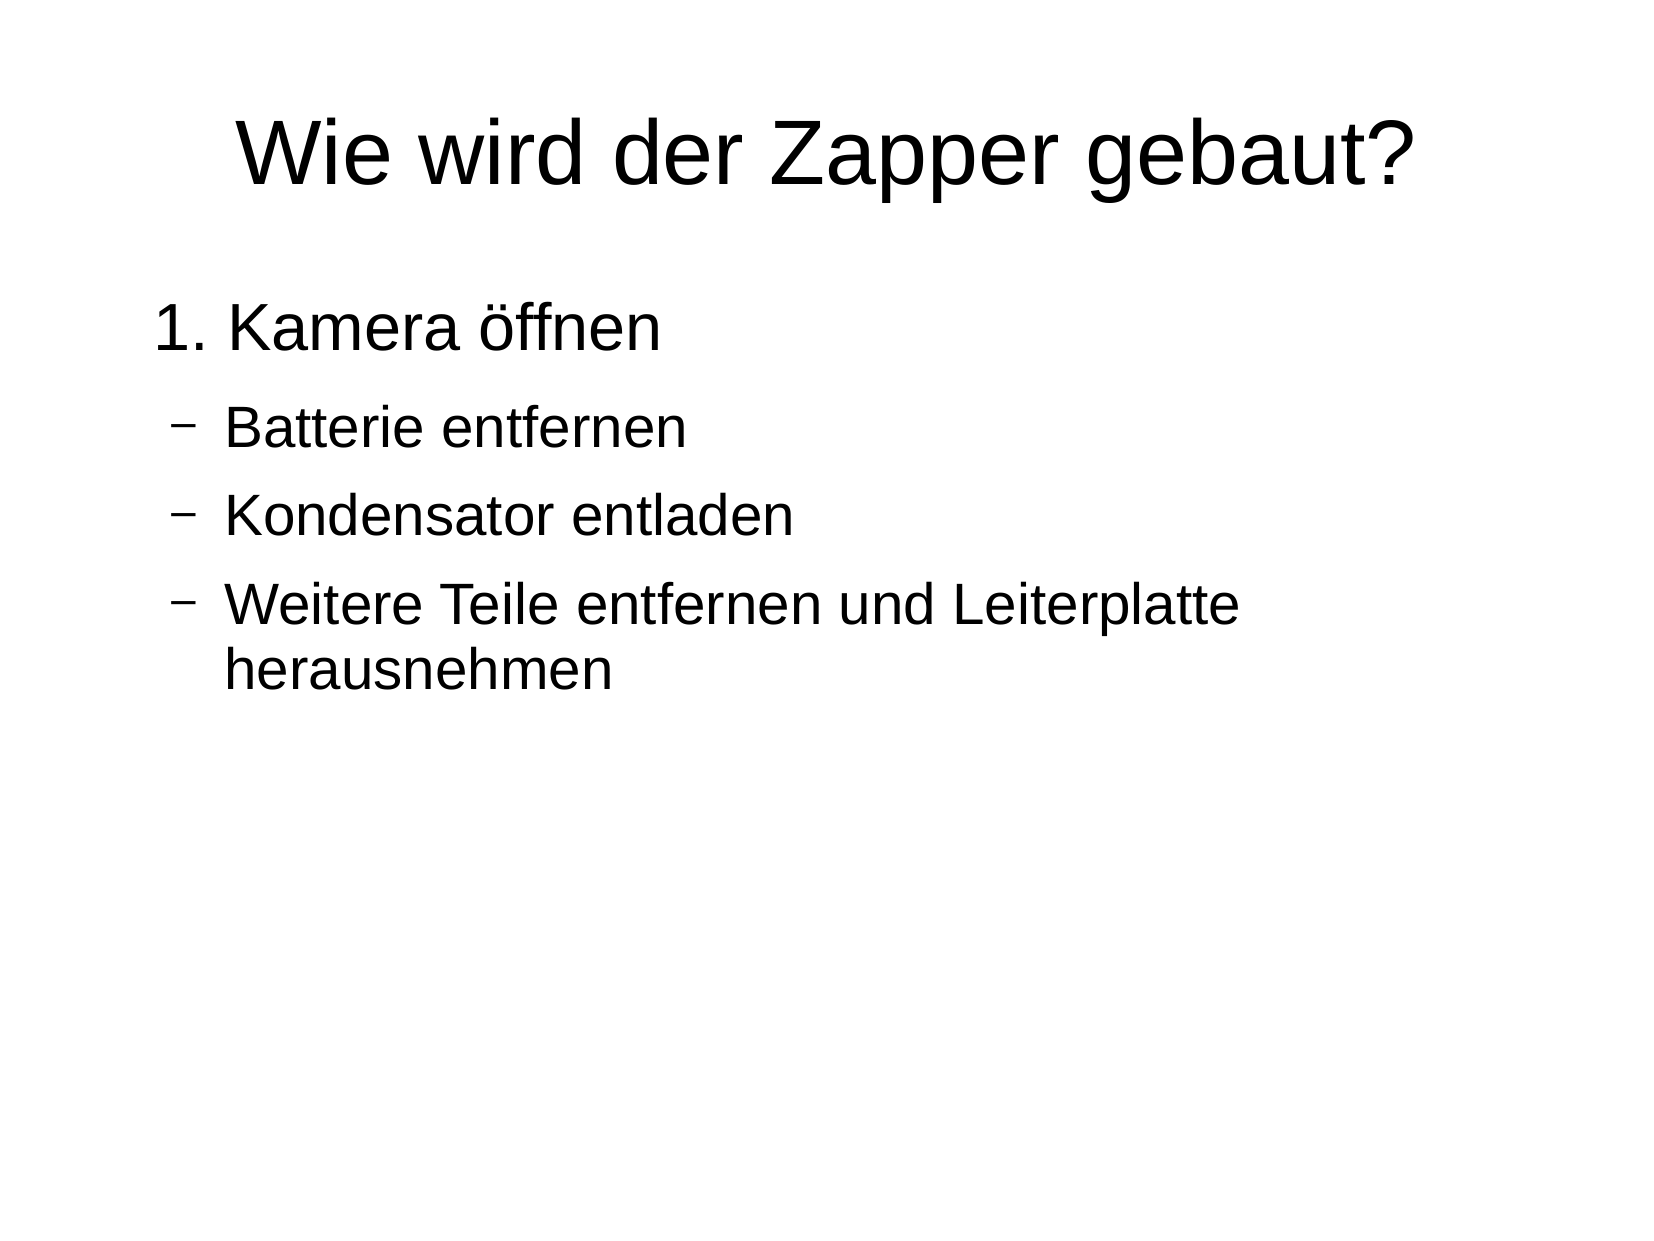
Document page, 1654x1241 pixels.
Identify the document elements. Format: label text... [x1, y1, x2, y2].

list 1. Kamera öffnen Batterie entfernen Kondensator entladen Weitere Teile entfernen und Leiterplatte herausnehmen [82, 290, 1571, 1010]
title Wie wird der Zapper gebaut? [82, 49, 1571, 257]
